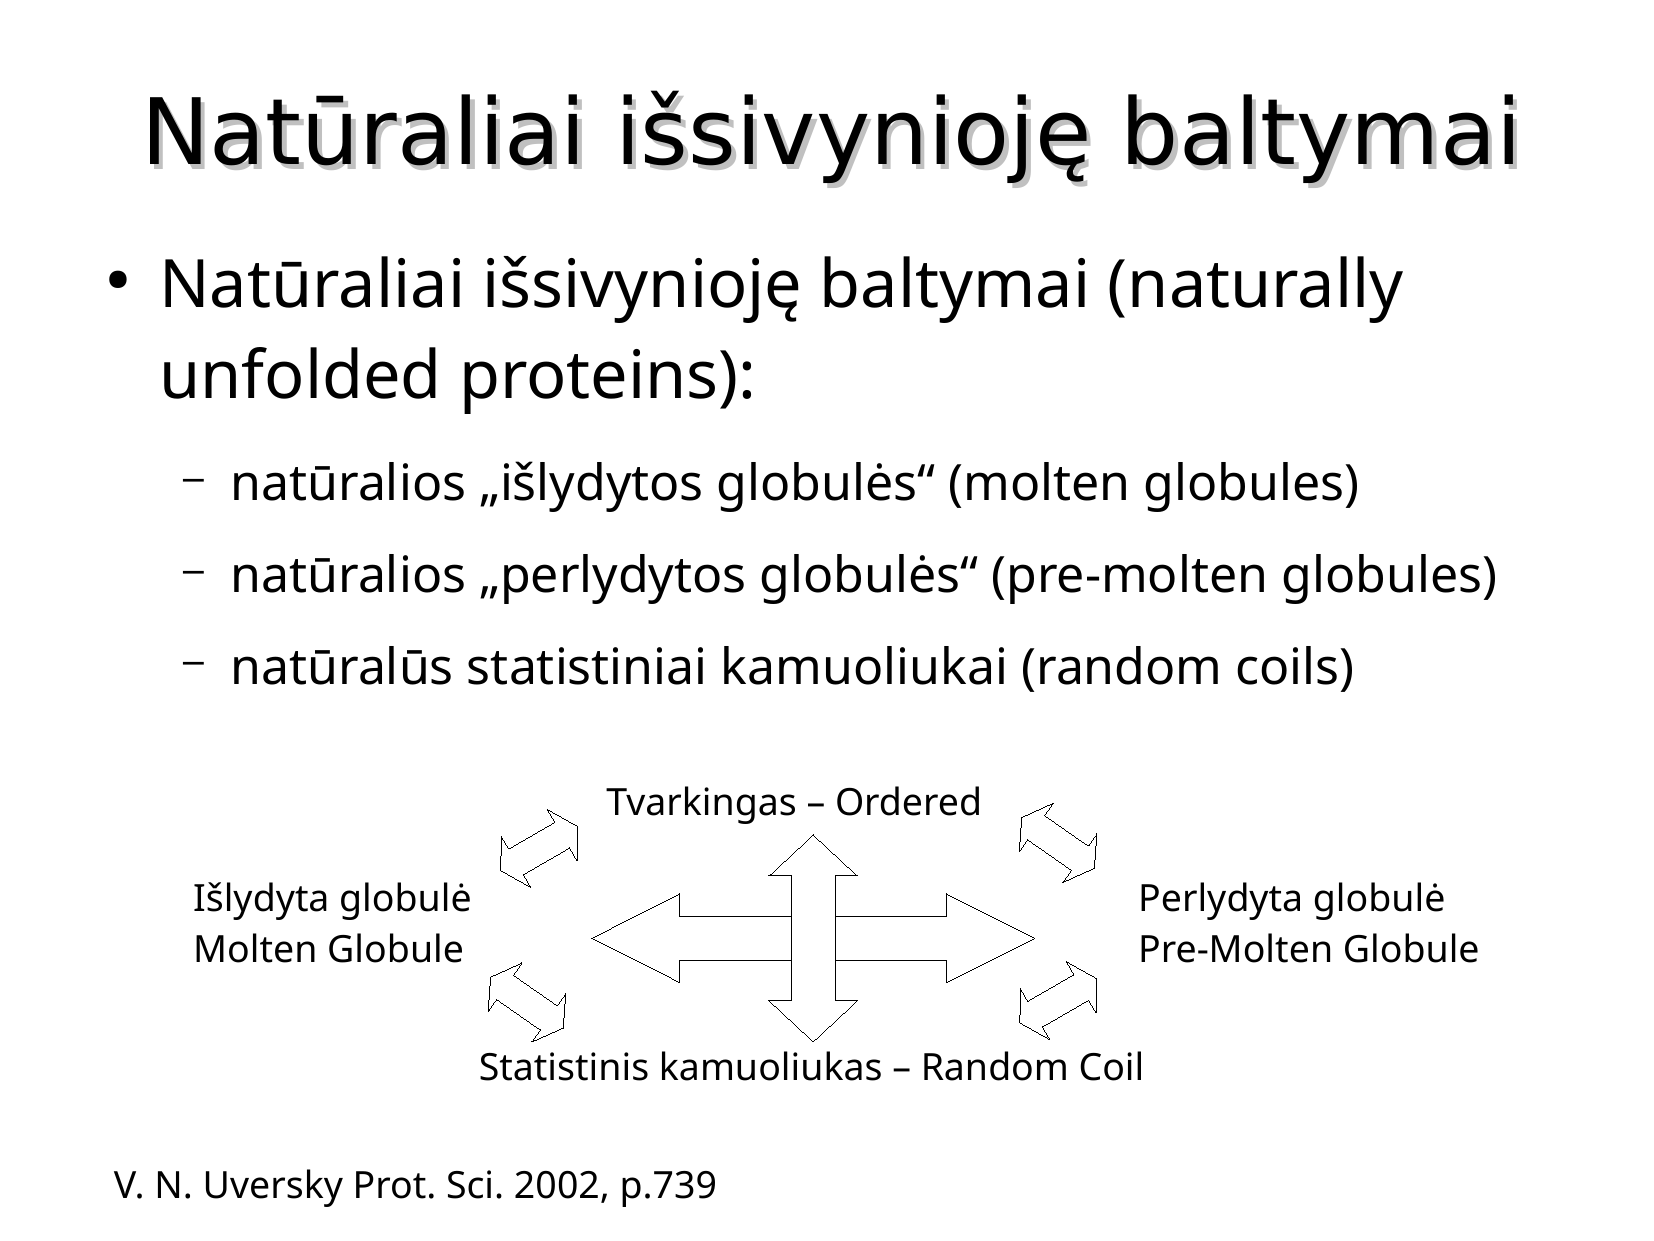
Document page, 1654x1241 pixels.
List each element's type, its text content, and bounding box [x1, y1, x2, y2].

text_box V. N. Uversky Prot. Sci. 2002, p.739 [99, 1151, 798, 1212]
list Natūraliai išsivynioję baltymai (naturally unfolded proteins): natūralios „išlydytos globulės“ (molten globules) natūralios „perlydytos globulės“ (pre-molten globules) natūralūs statistiniai kamuoliukai (random coils) [88, 236, 1577, 744]
text_box [1019, 803, 1097, 883]
text_box [500, 809, 578, 888]
text_box [488, 962, 566, 1042]
text_box [591, 834, 1035, 1042]
text_box Tvarkingas – Ordered [591, 767, 1011, 829]
text_box [1019, 961, 1097, 1040]
text_box Statistinis kamuoliukas – Random Coil [464, 1033, 1212, 1094]
text_box Perlydyta globulė Pre-Molten Globule [1123, 864, 1506, 971]
title Natūraliai išsivynioję baltymai [88, 29, 1577, 236]
text_box Išlydyta globulė Molten Globule [178, 864, 497, 971]
